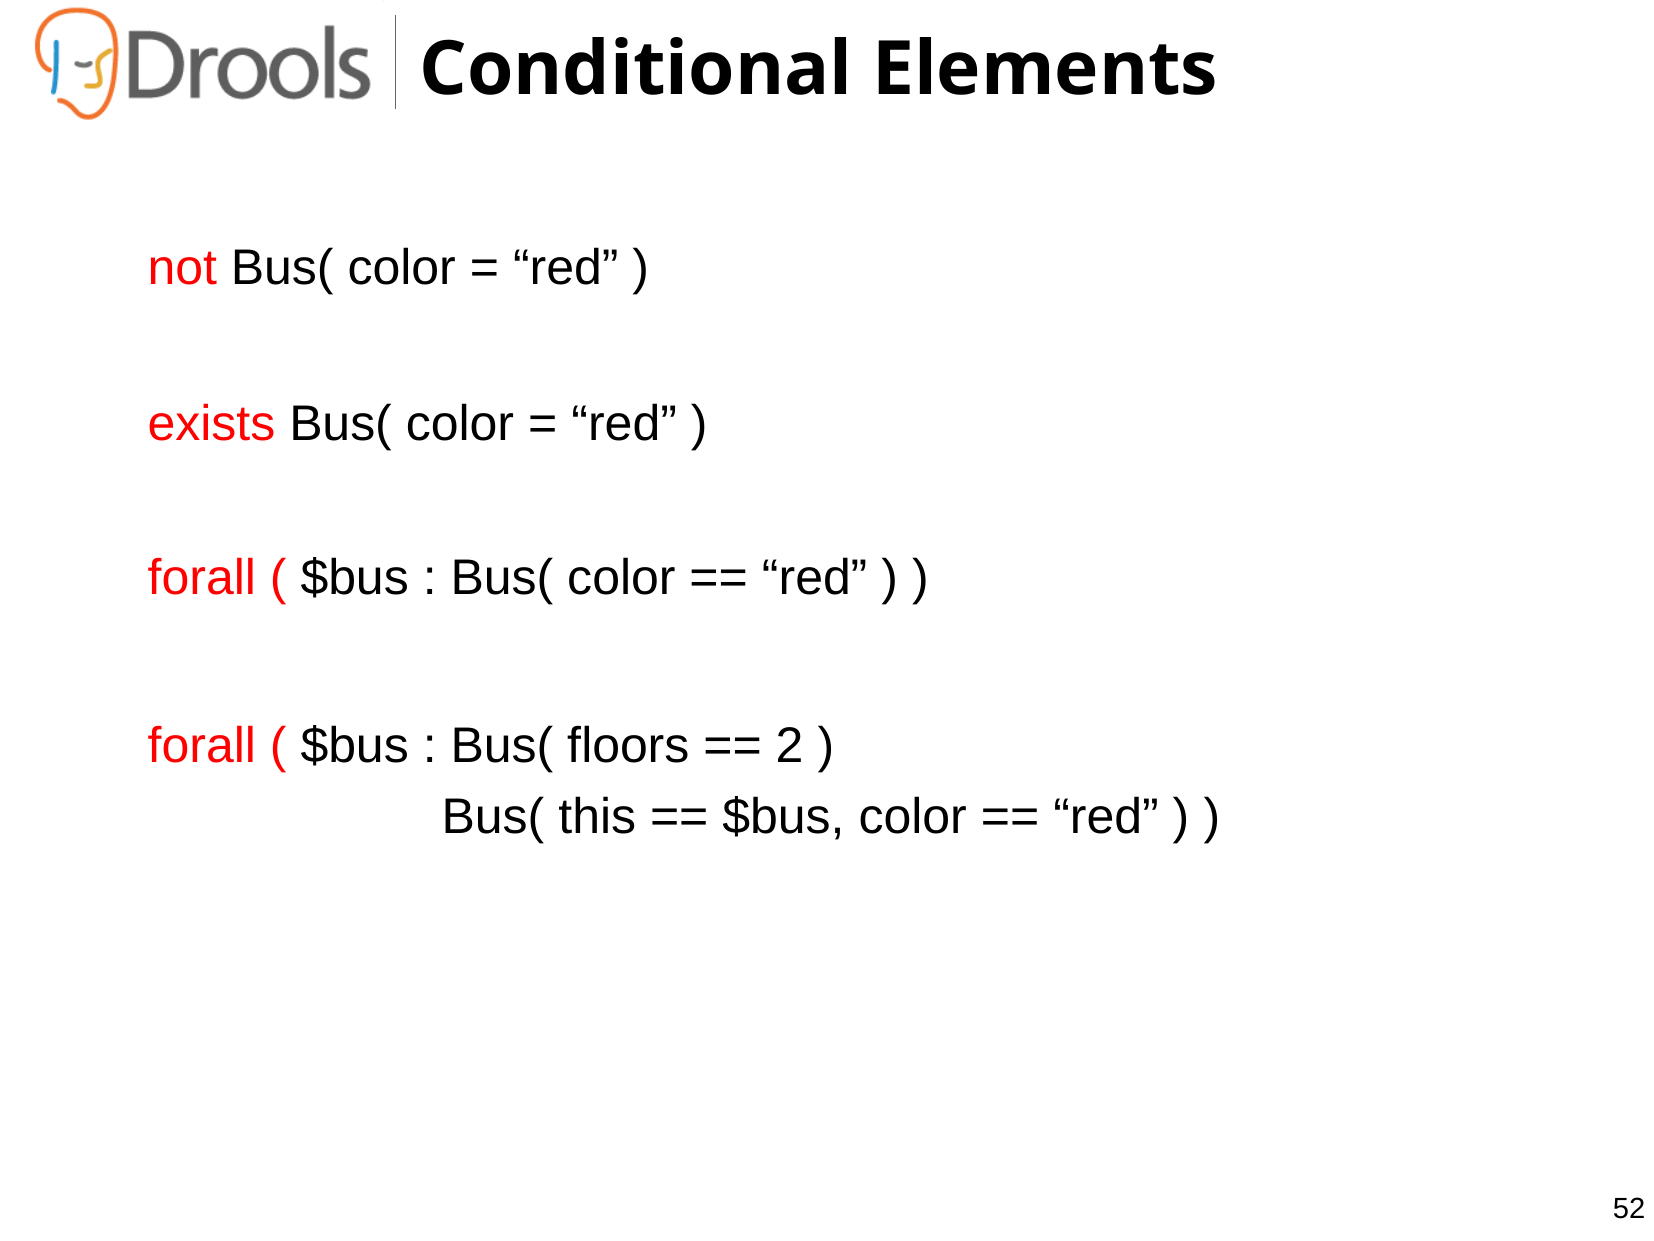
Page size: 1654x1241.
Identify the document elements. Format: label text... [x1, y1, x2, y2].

text_box forall ( $bus : Bus( color == “red” ) ) [147, 549, 1359, 606]
title Conditional Elements [419, 12, 1630, 119]
text_box not Bus( color = “red” ) [147, 239, 827, 296]
text_box exists Bus( color = “red” ) [147, 395, 827, 452]
text_box forall ( $bus : Bus( floors == 2 ) Bus( this == $bus, color == “red” ) ) [147, 717, 1359, 845]
picture [29, 0, 384, 126]
